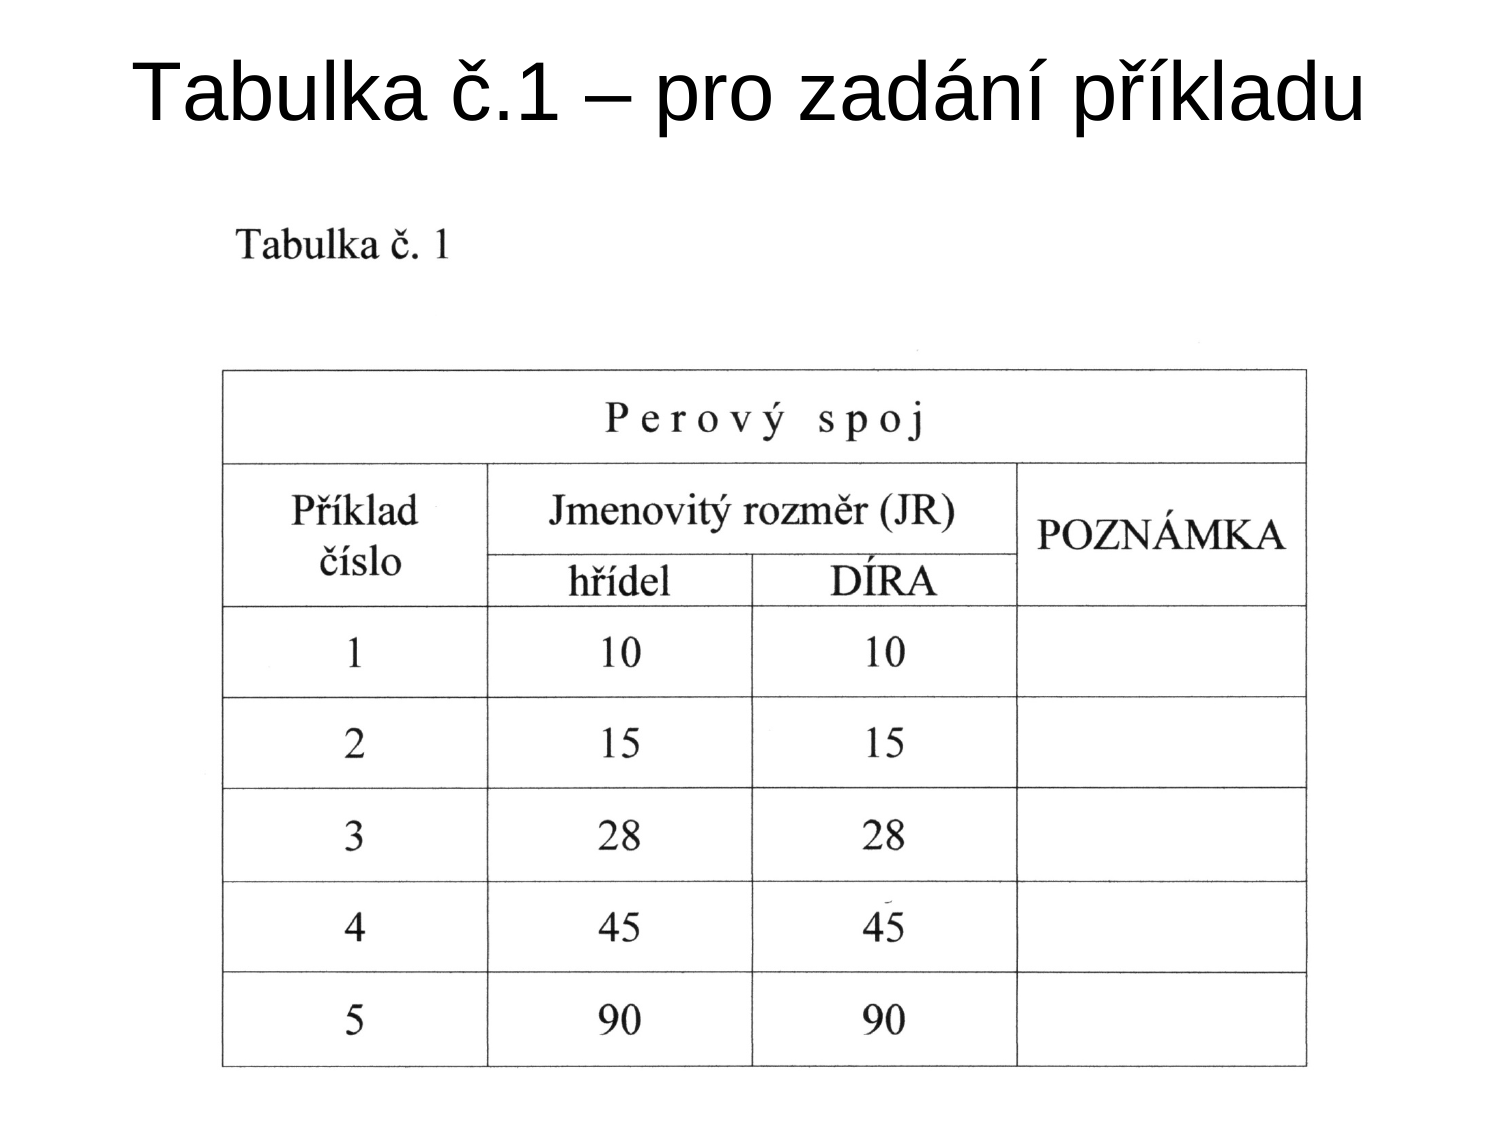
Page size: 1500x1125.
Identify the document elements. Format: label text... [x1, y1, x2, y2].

picture [200, 212, 1326, 1090]
title Tabulka č.1 – pro zadání příkladu [75, 12, 1426, 163]
